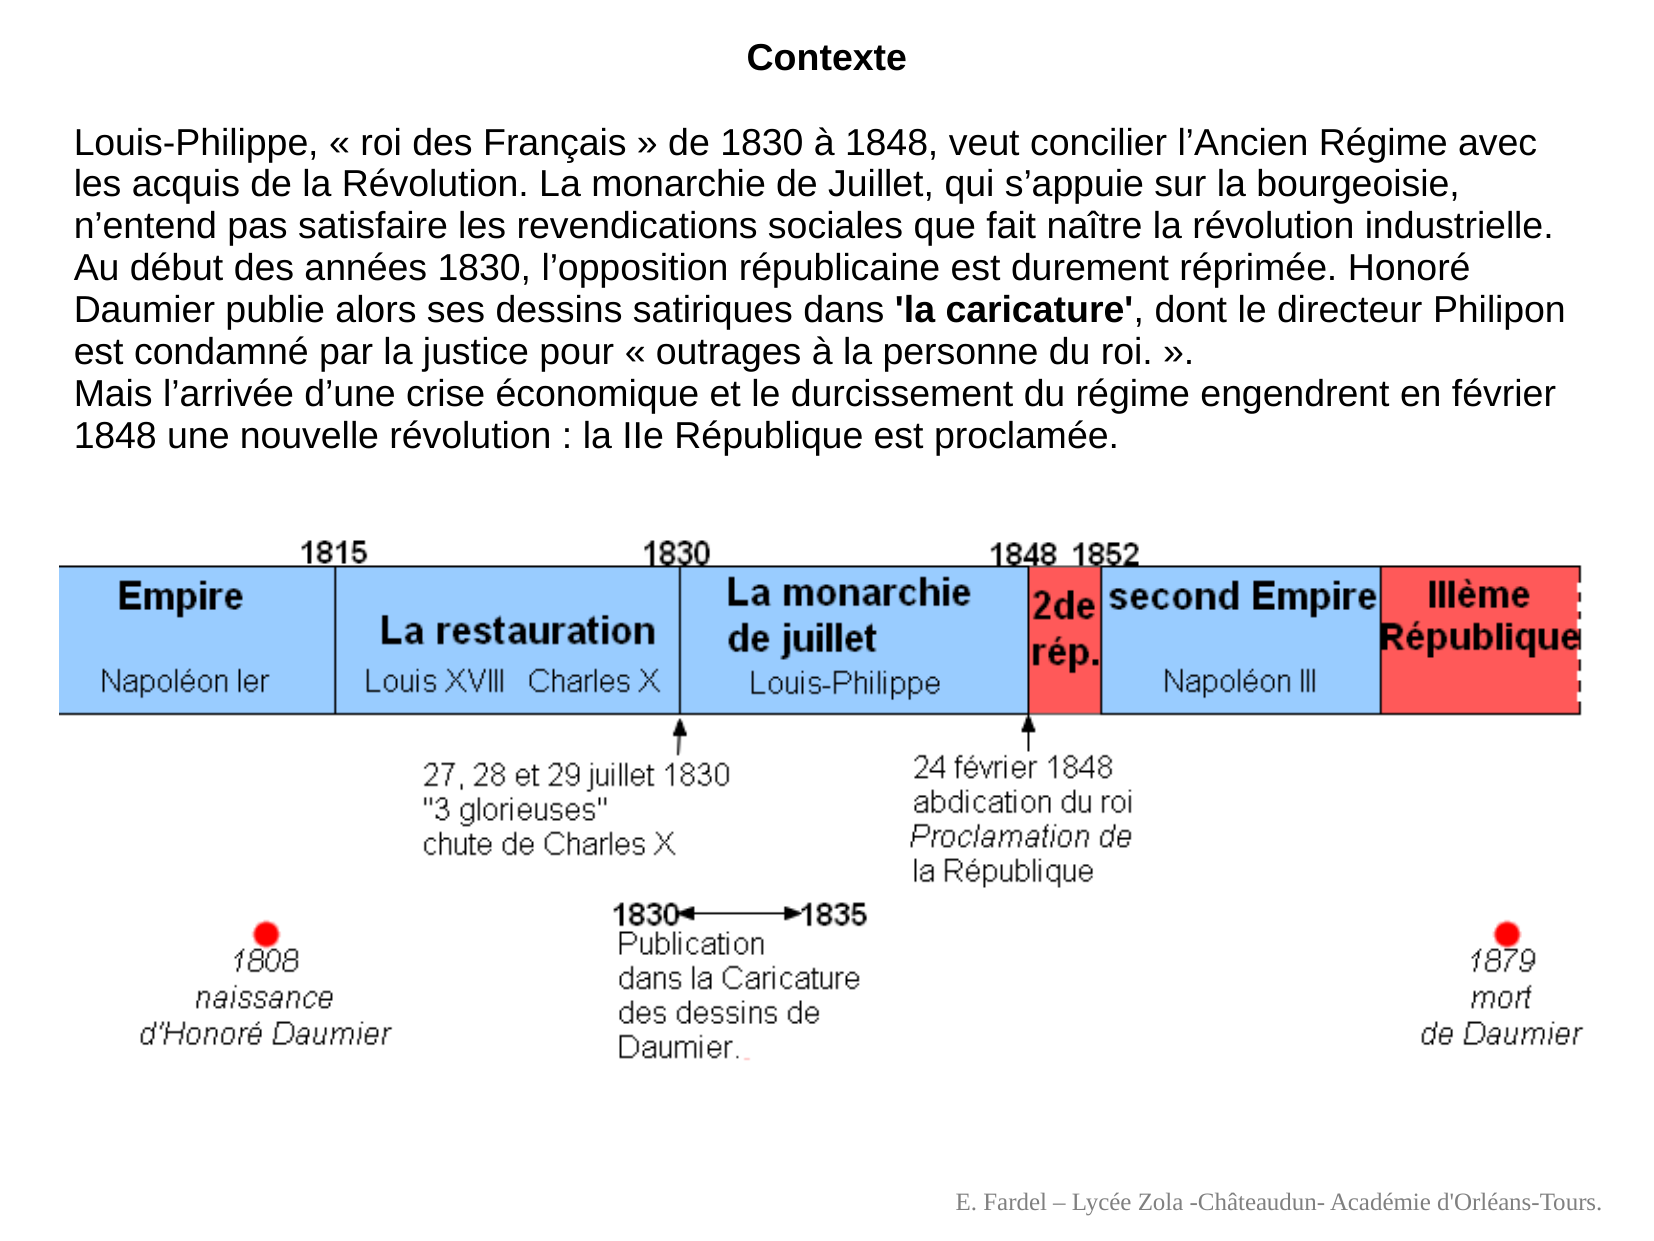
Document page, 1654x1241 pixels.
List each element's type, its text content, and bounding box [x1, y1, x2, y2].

text_box Contexte Louis-Philippe, « roi des Français » de 1830 à 1848, veut concilier l’Ancien Régime avec les acquis de la Révolution. La monarchie de Juillet, qui s’appuie sur la bourgeoisie, n’entend pas satisfaire les revendications sociales que fait naître la révolution industrielle. Au début des années 1830, l’opposition républicaine est durement réprimée. Honoré Daumier publie alors ses dessins satiriques dans 'la caricature', dont le directeur Philipon est condamné par la justice pour « outrages à la personne du roi. ». Mais l’arrivée d’une crise économique et le durcissement du régime engendrent en février 1848 une nouvelle révolution : la IIe République est proclamée. [59, 29, 1595, 526]
text_box E. Fardel – Lycée Zola -Châteaudun- Académie d'Orléans-Tours. [915, 1181, 1625, 1225]
picture [59, 472, 1589, 1093]
